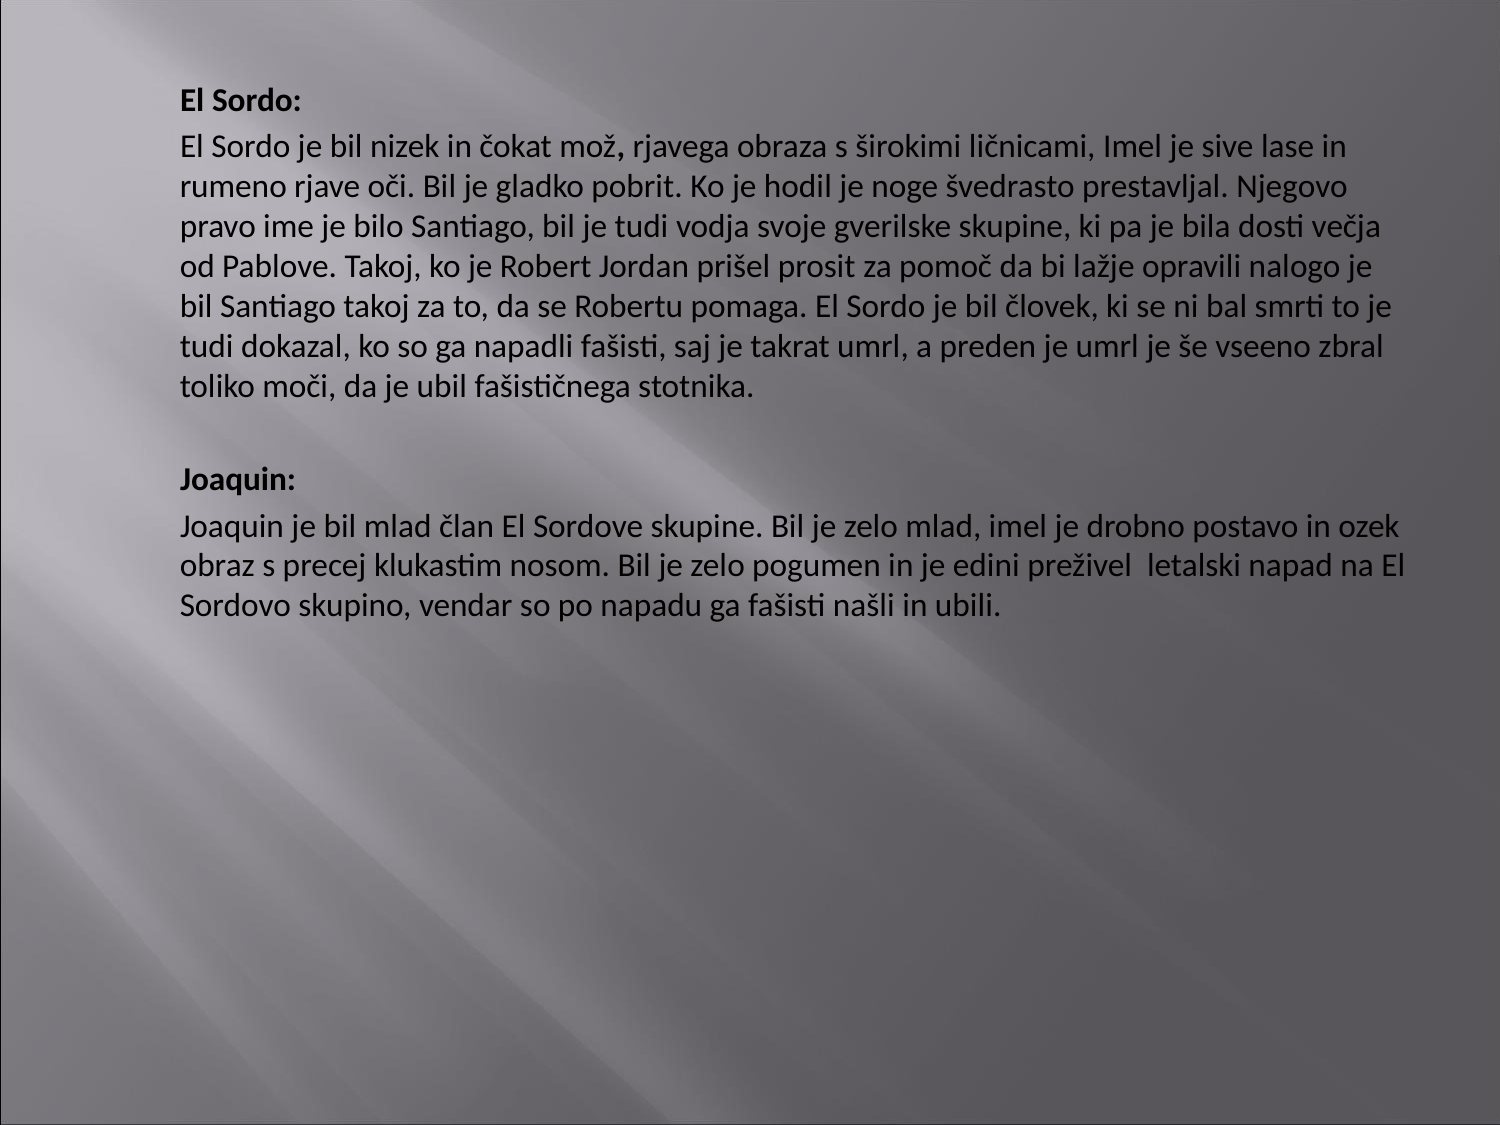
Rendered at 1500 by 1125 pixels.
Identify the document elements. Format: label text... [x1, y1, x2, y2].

picture [0, 0, 1500, 1125]
list El Sordo: El Sordo je bil nizek in čokat mož, rjavega obraza s širokimi ličnicami, Imel je sive lase in rumeno rjave oči. Bil je gladko pobrit. Ko je hodil je noge švedrasto prestavljal. Njegovo pravo ime je bilo Santiago, bil je tudi vodja svoje gverilske skupine, ki pa je bila dosti večja od Pablove. Takoj, ko je Robert Jordan prišel prosit za pomoč da bi lažje opravili nalogo je bil Santiago takoj za to, da se Robertu pomaga. El Sordo je bil človek, ki se ni bal smrti to je tudi dokazal, ko so ga napadli fašisti, saj je takrat umrl, a preden je umrl je še vseeno zbral toliko moči, da je ubil fašističnega stotnika. Joaquin: Joaquin je bil mlad član El Sordove skupine. Bil je zelo mlad, imel je drobno postavo in ozek obraz s precej klukastim nosom. Bil je zelo pogumen in je edini preživel letalski napad na El Sordovo skupino, vendar so po napadu ga fašisti našli in ubili. [75, 70, 1425, 1035]
